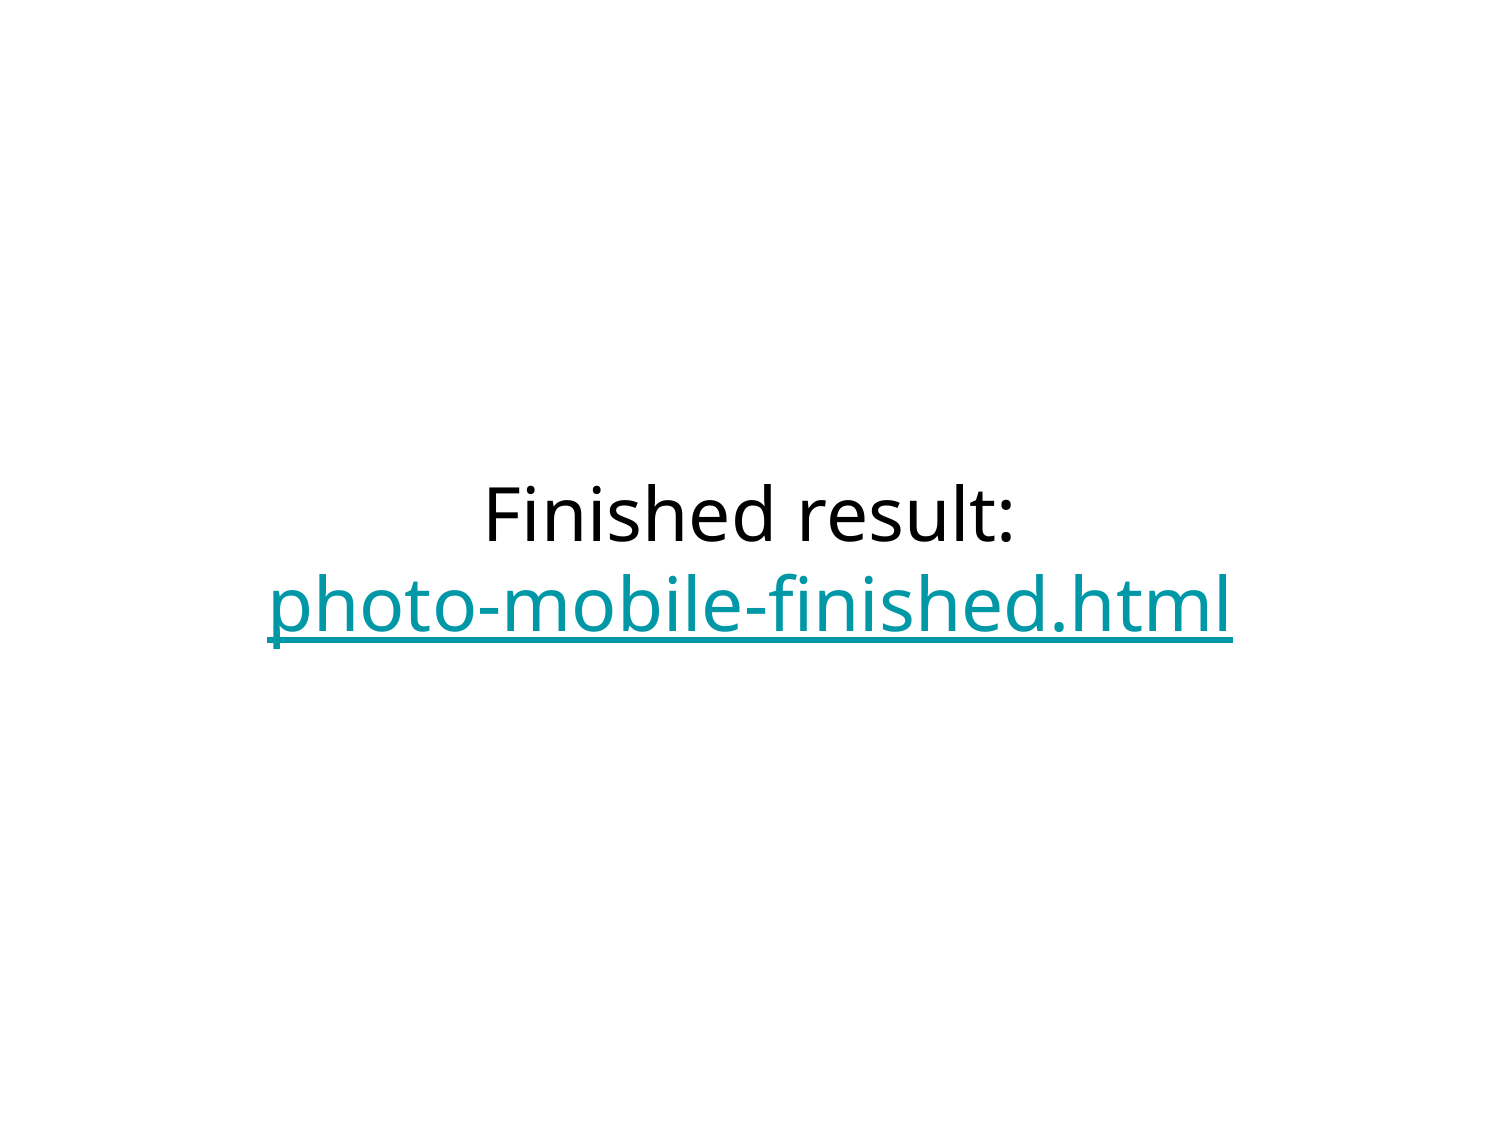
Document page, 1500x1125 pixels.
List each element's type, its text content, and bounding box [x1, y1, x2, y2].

title Finished result: photo-mobile-finished.html [51, 470, 1449, 655]
